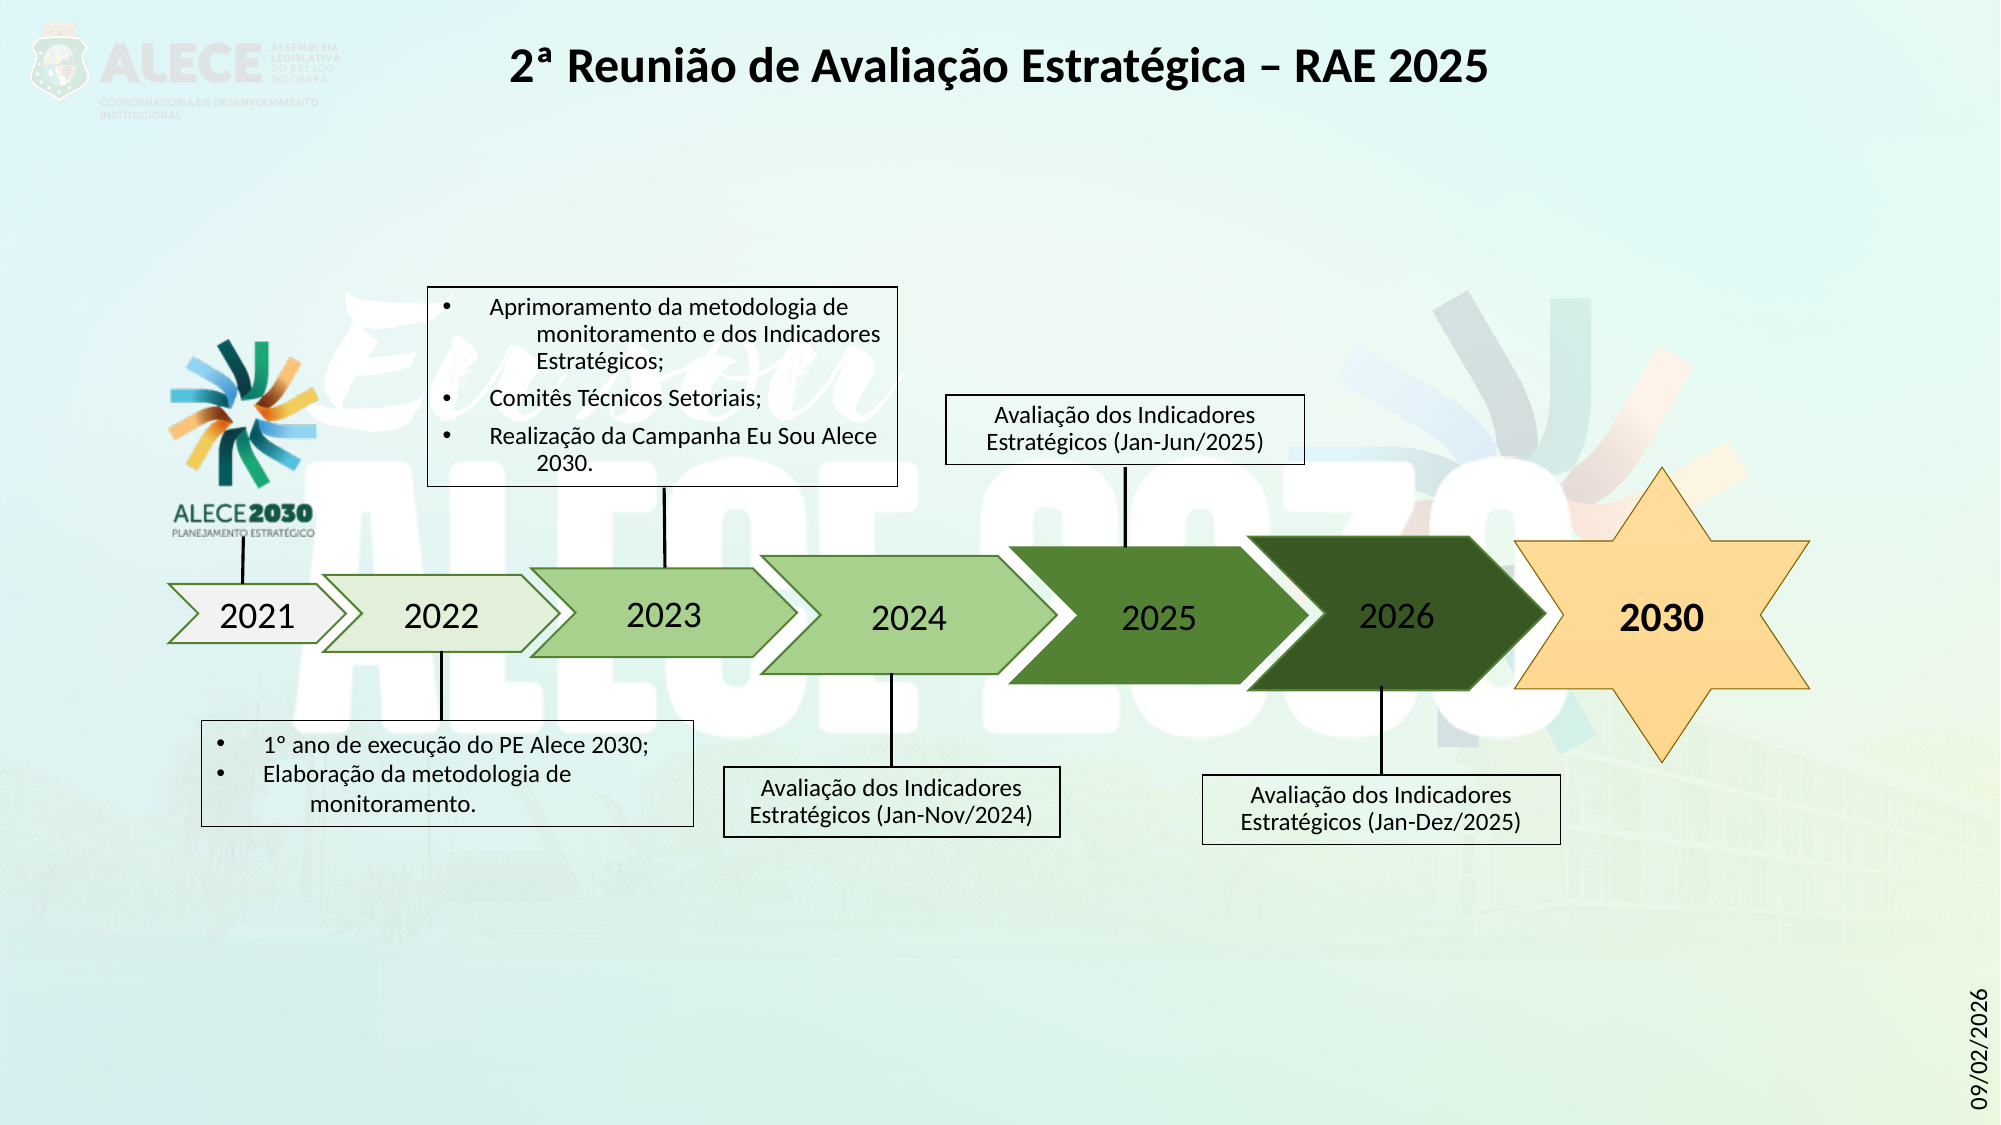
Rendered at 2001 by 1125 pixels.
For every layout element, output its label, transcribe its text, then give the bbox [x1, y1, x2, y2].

text_box 1º ano de execução do PE Alece 2030; Elaboração da metodologia de monitoramento. [201, 720, 694, 827]
text_box Avaliação dos Indicadores Estratégicos (Jan-Jun/2025) [946, 394, 1305, 465]
text_box 2024 [761, 555, 1057, 675]
text_box 2021 [168, 583, 346, 644]
text_box 2030 [1514, 467, 1810, 763]
text_box 2022 [323, 574, 560, 652]
text_box 2026 [1248, 536, 1546, 691]
text_box Avaliação dos Indicadores Estratégicos (Jan-Dez/2025) [1202, 774, 1561, 845]
text_box 2023 [531, 568, 798, 658]
title 2ª Reunião de Avaliação Estratégica – RAE 2025 [475, 29, 1525, 104]
text_box 2025 [1010, 547, 1308, 684]
text_box Avaliação dos Indicadores Estratégicos (Jan-Nov/2024) [723, 767, 1060, 837]
picture [168, 339, 319, 537]
text_box Aprimoramento da metodologia de monitoramento e dos Indicadores Estratégicos; Comitês Técnicos Setoriais; Realização da Campanha Eu Sou Alece 2030. [427, 286, 898, 487]
text_box 09/02/2026 [1954, 972, 2000, 1125]
